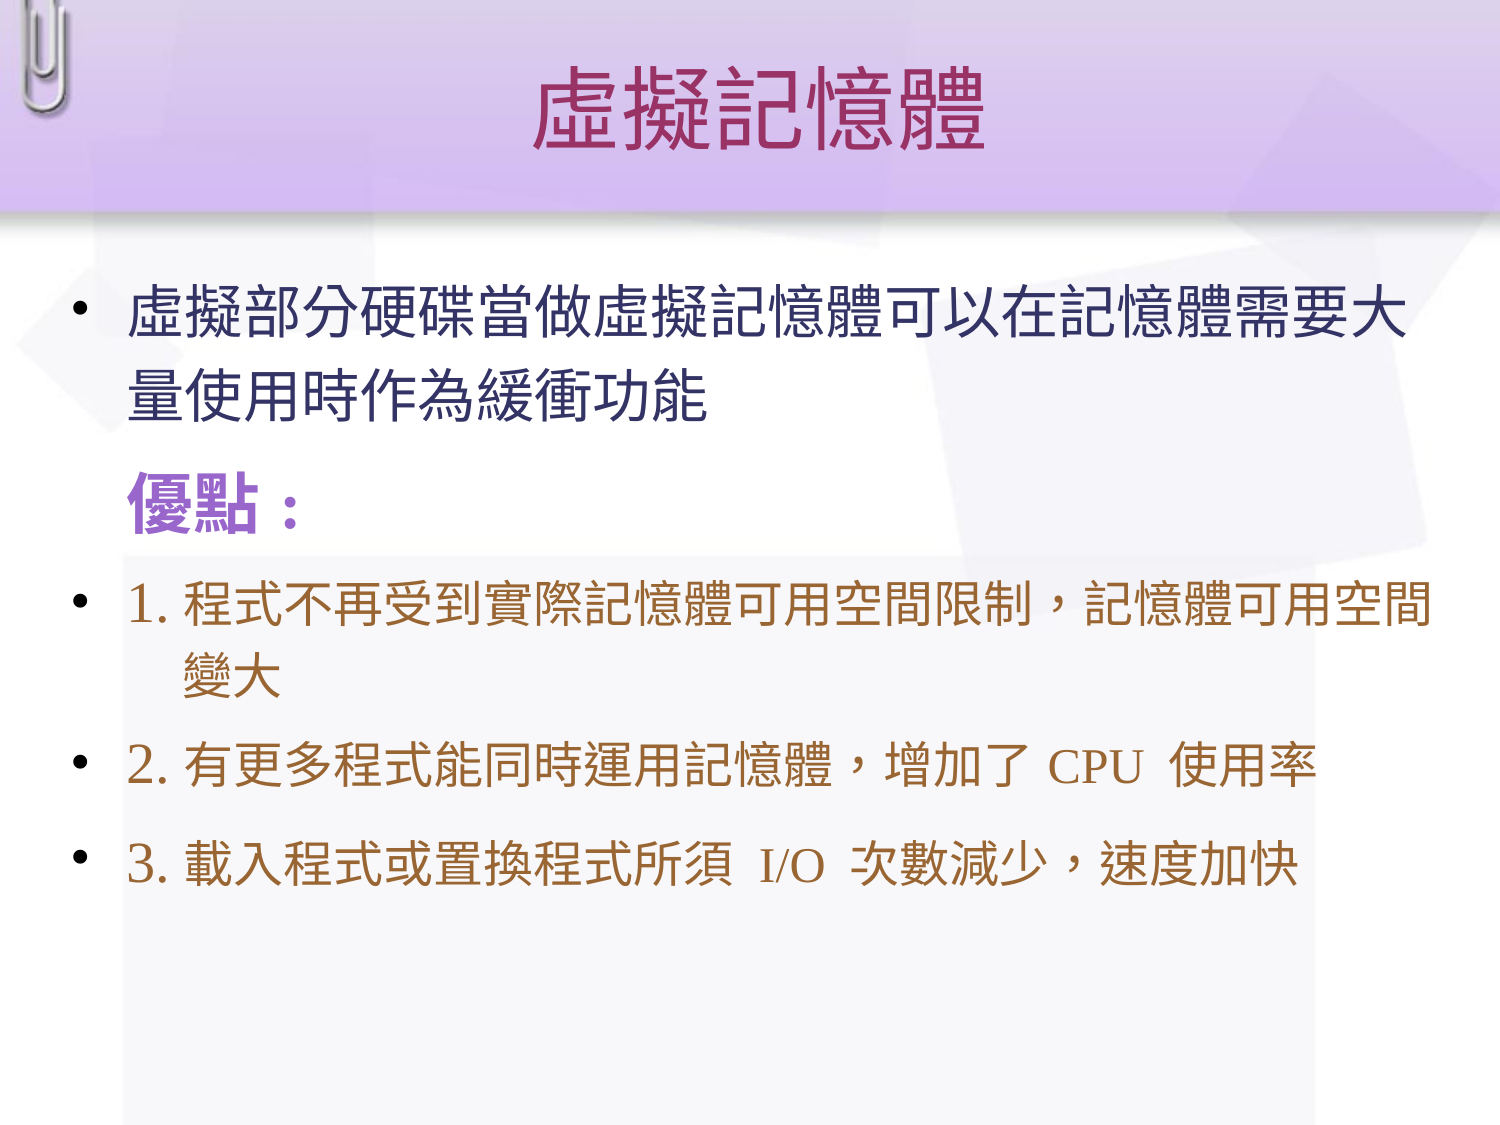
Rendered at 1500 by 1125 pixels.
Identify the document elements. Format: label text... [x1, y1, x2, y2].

title 虛擬記憶體 [70, 36, 1447, 170]
list 虛擬部分硬碟當做虛擬記憶體可以在記憶體需要大量使用時作為緩衝功能 優點: 1.程式不再受到實際記憶體可用空間限制，記憶體可用空間 變大 2.有更多程式能同時運用記憶體，增加了CPU 使用率 3.載入程式或置換程式所須 I/O 次數減少，速度加快 [70, 265, 1447, 989]
picture [0, 0, 1500, 1125]
